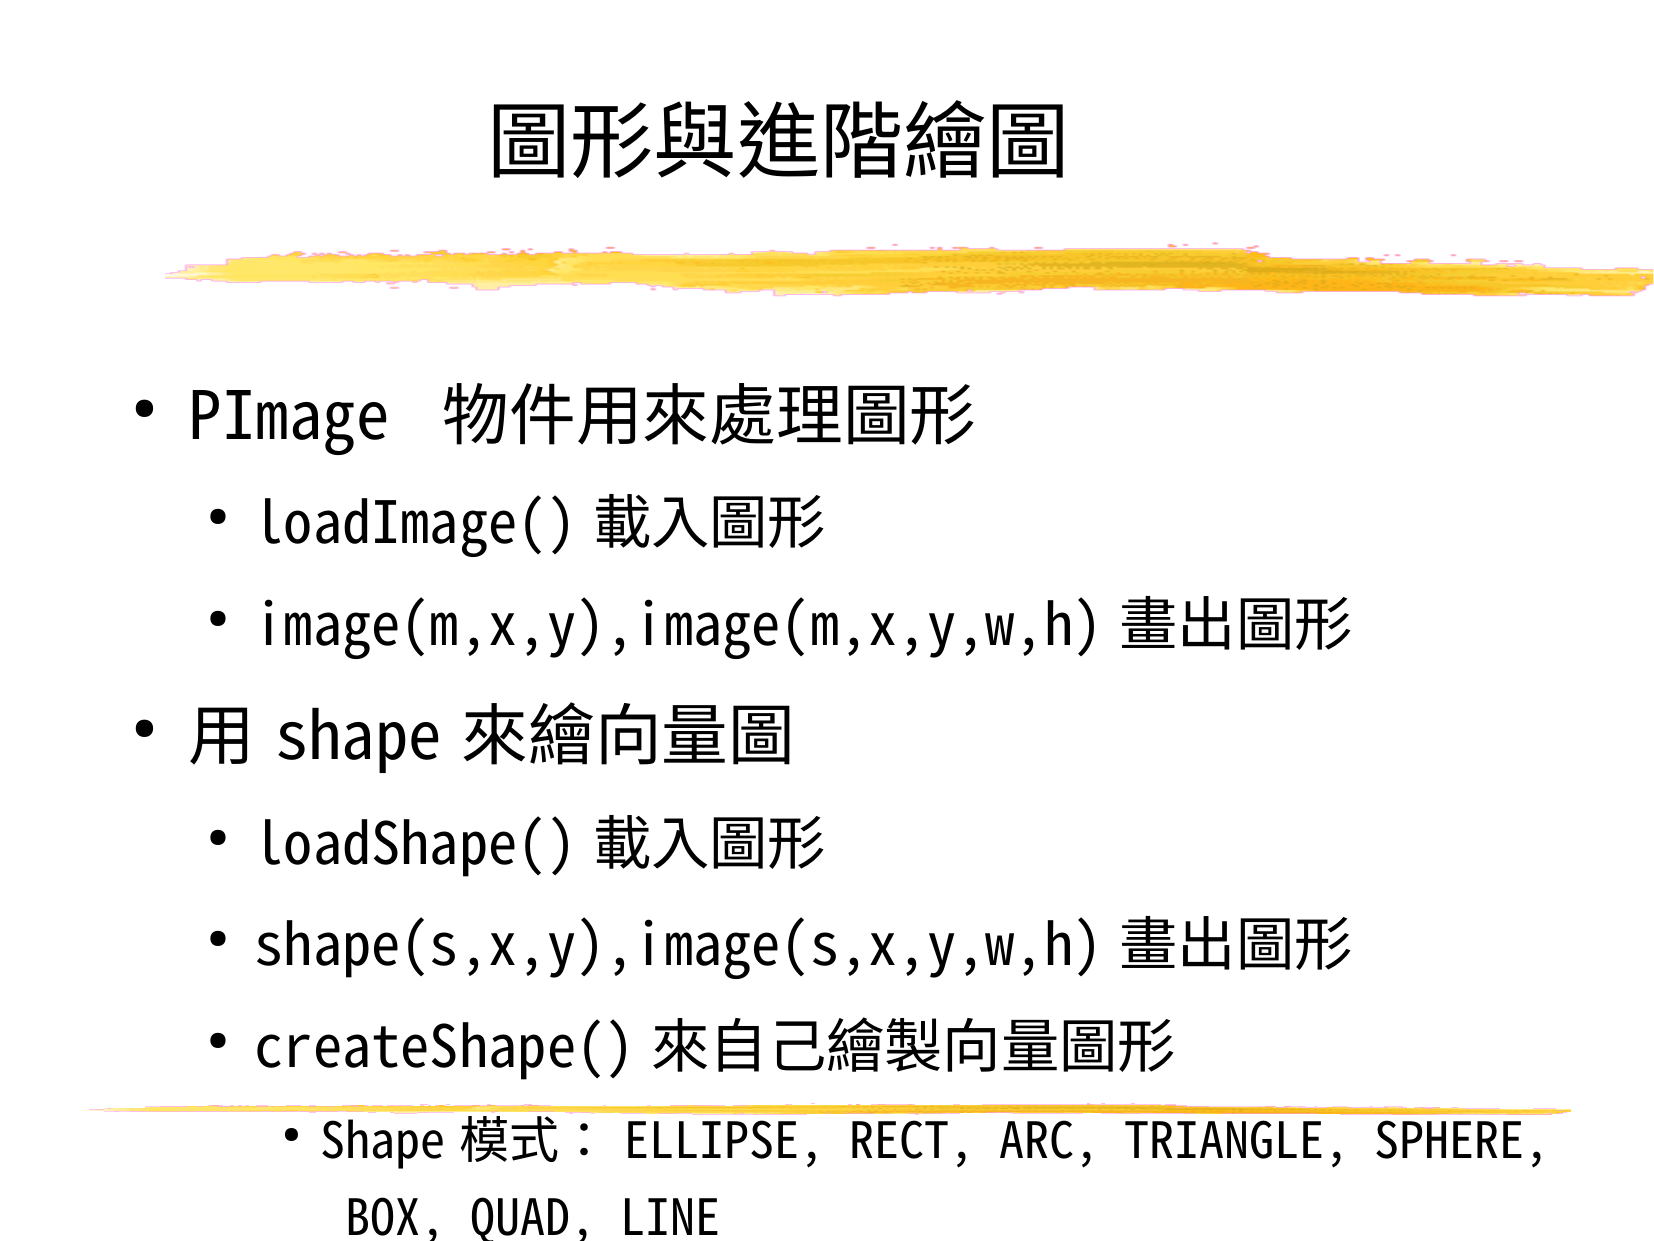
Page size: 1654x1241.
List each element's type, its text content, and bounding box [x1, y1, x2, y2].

title 圖形與進階繪圖 [76, 28, 1482, 235]
list PImage 物件用來處理圖形 loadImage()載入圖形 image(m,x,y),image(m,x,y,w,h)畫出圖形 用shape來繪向量圖 loadShape()載入圖形 shape(s,x,y),image(s,x,y,w,h)畫出圖形 createShape()來自己繪製向量圖形 Shape模式：ELLIPSE, RECT, ARC, TRIANGLE, SPHERE, BOX, QUAD, LINE [132, 356, 1539, 1101]
picture [165, 237, 1654, 308]
picture [82, 1102, 1571, 1117]
